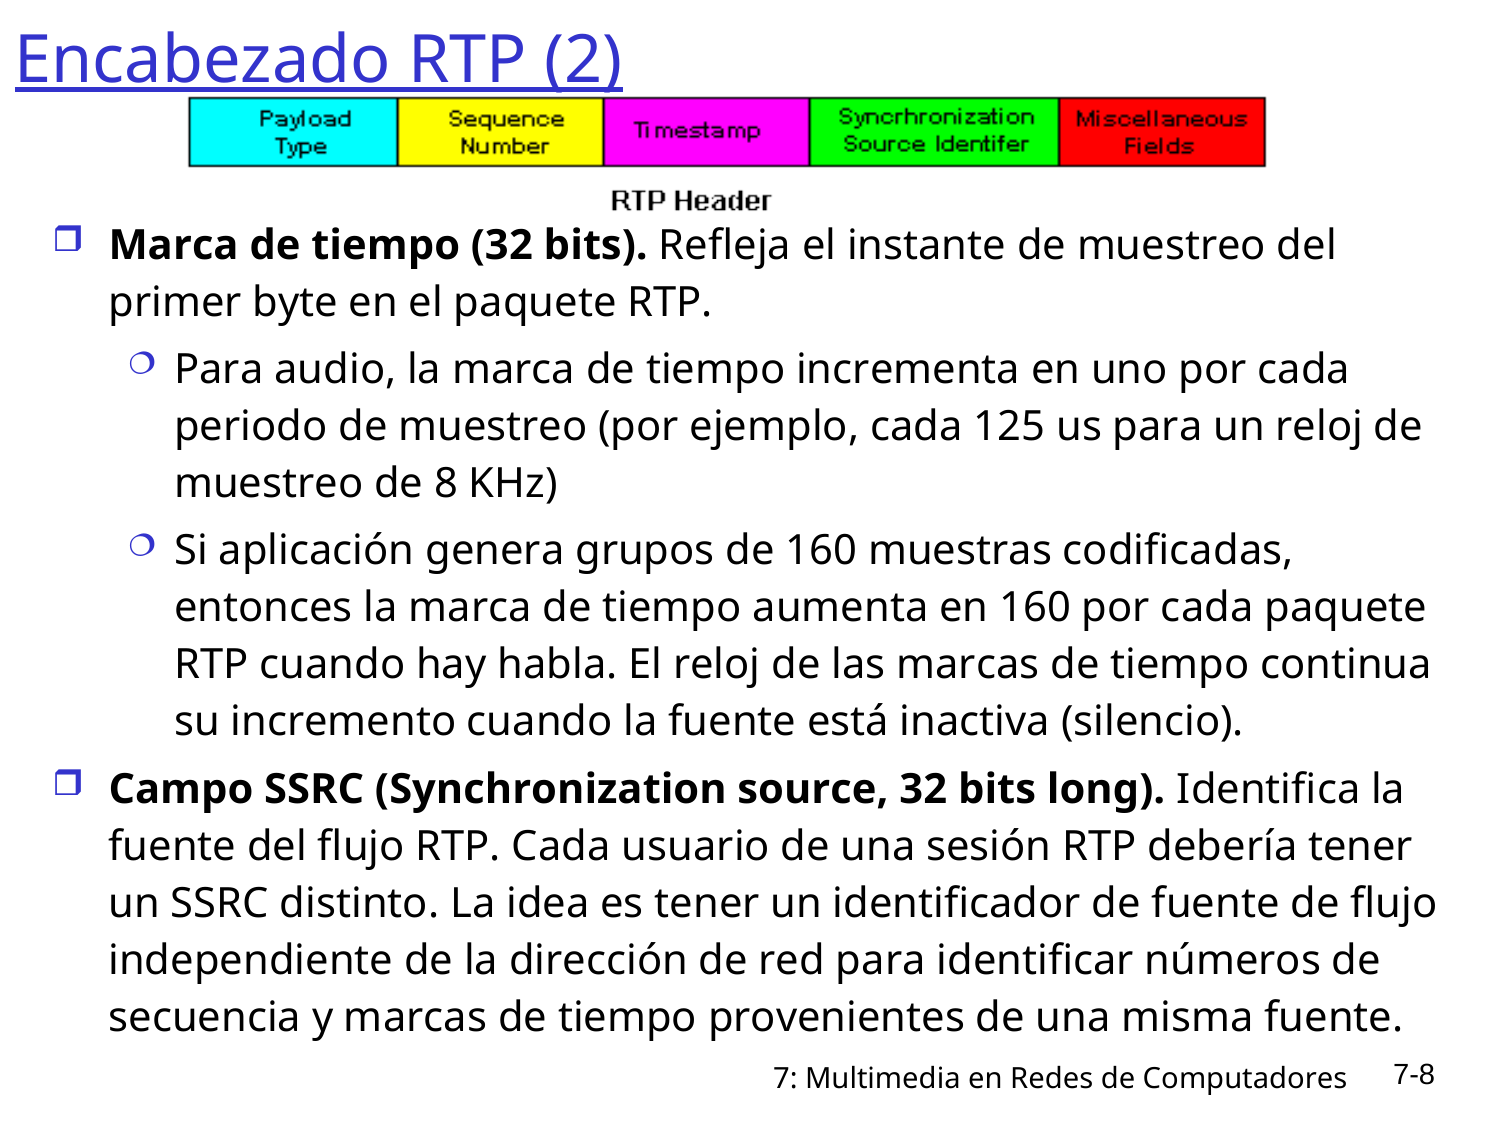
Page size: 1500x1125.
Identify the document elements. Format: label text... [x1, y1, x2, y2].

picture [150, 95, 1313, 225]
list Marca de tiempo (32 bits). Refleja el instante de muestreo del primer byte en el paquete RTP. Para audio, la marca de tiempo incrementa en uno por cada periodo de muestreo (por ejemplo, cada 125 us para un reloj de muestreo de 8 KHz) Si aplicación genera grupos de 160 muestras codificadas, entonces la marca de tiempo aumenta en 160 por cada paquete RTP cuando hay habla. El reloj de las marcas de tiempo continua su incremento cuando la fuente está inactiva (silencio). Campo SSRC (Synchronization source, 32 bits long). Identifica la fuente del flujo RTP. Cada usuario de una sesión RTP debería tener un SSRC distinto. La idea es tener un identificador de fuente de flujo independiente de la dirección de red para identificar números de secuencia y marcas de tiempo provenientes de una misma fuente. [37, 206, 1463, 1038]
title Encabezado RTP (2) [0, 0, 1276, 113]
